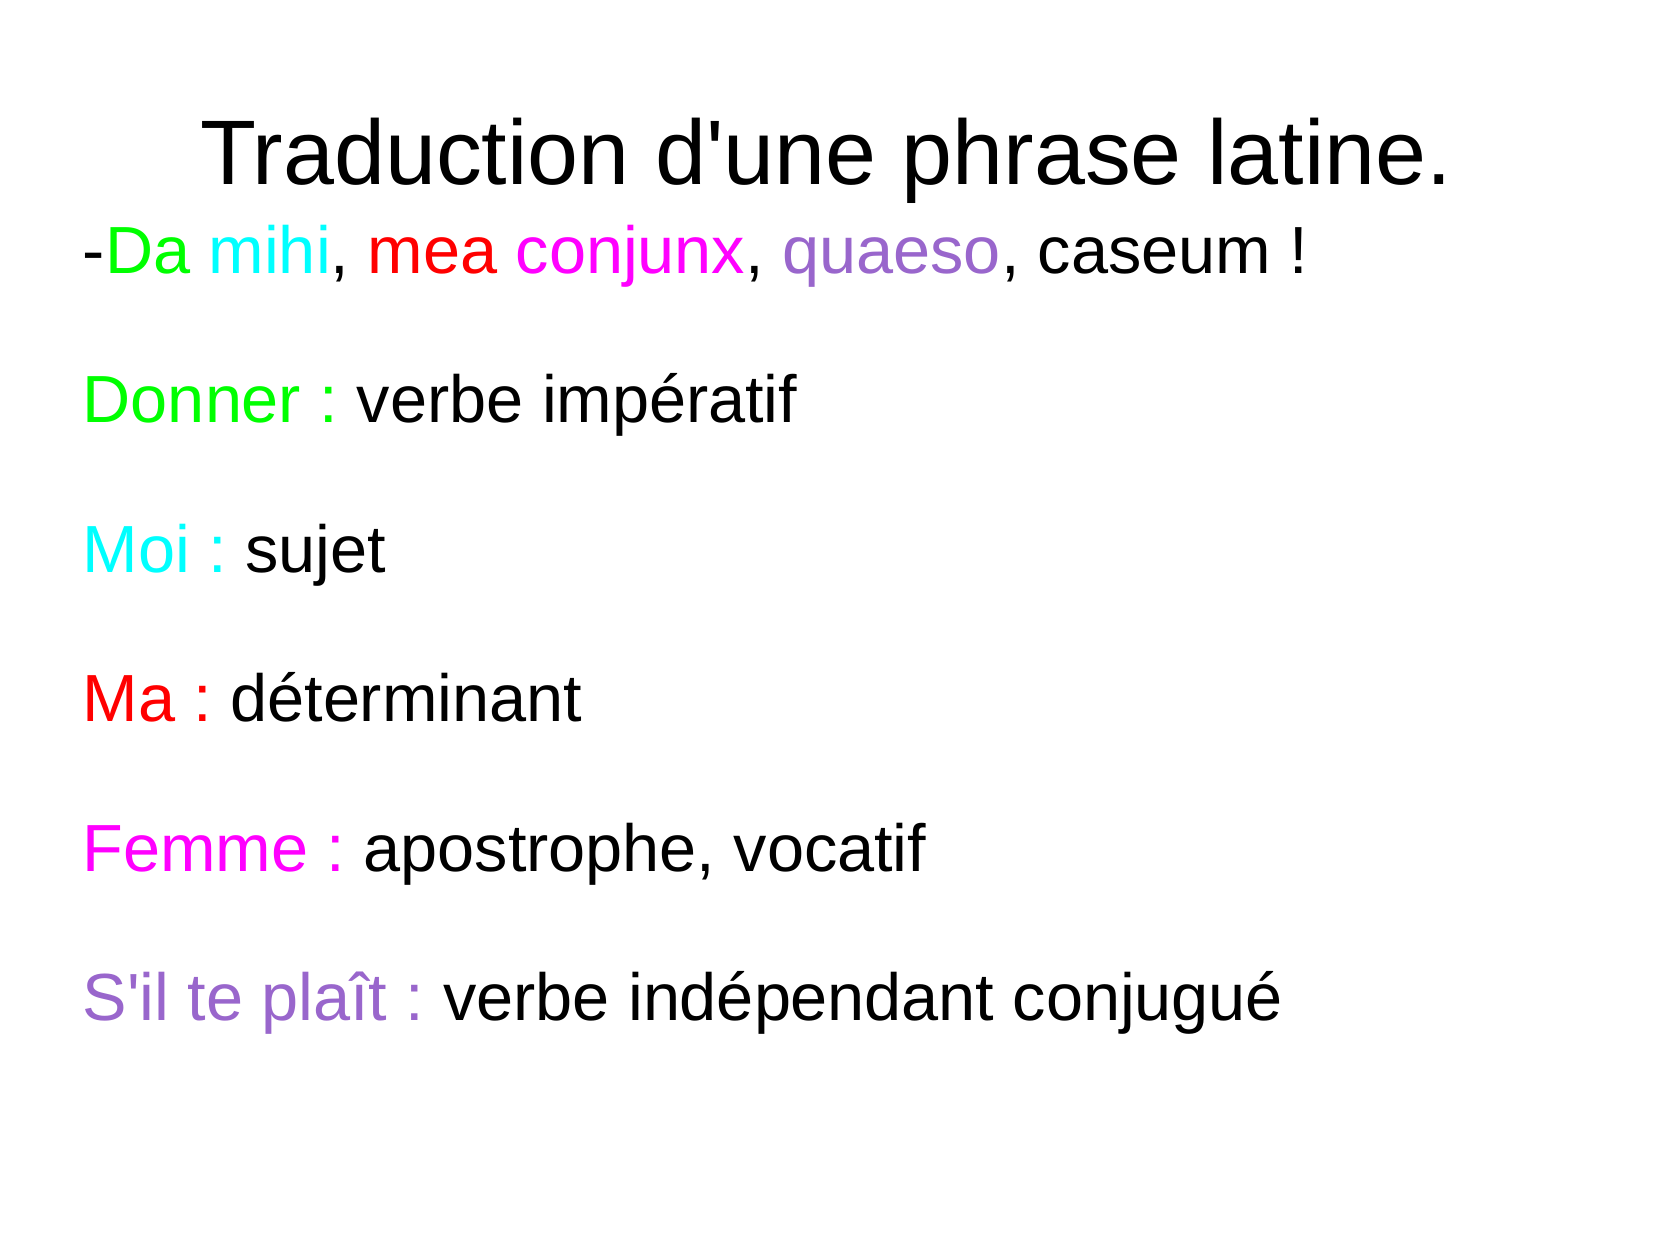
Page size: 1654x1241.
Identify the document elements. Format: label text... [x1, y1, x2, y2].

subtitle -Da mihi, mea conjunx, quaeso, caseum ! Donner : verbe impératif Moi : sujet Ma : déterminant Femme : apostrophe, vocatif S'il te plaît : verbe indépendant conjugué [82, 212, 1571, 1241]
title Traduction d'une phrase latine. [82, 49, 1571, 212]
